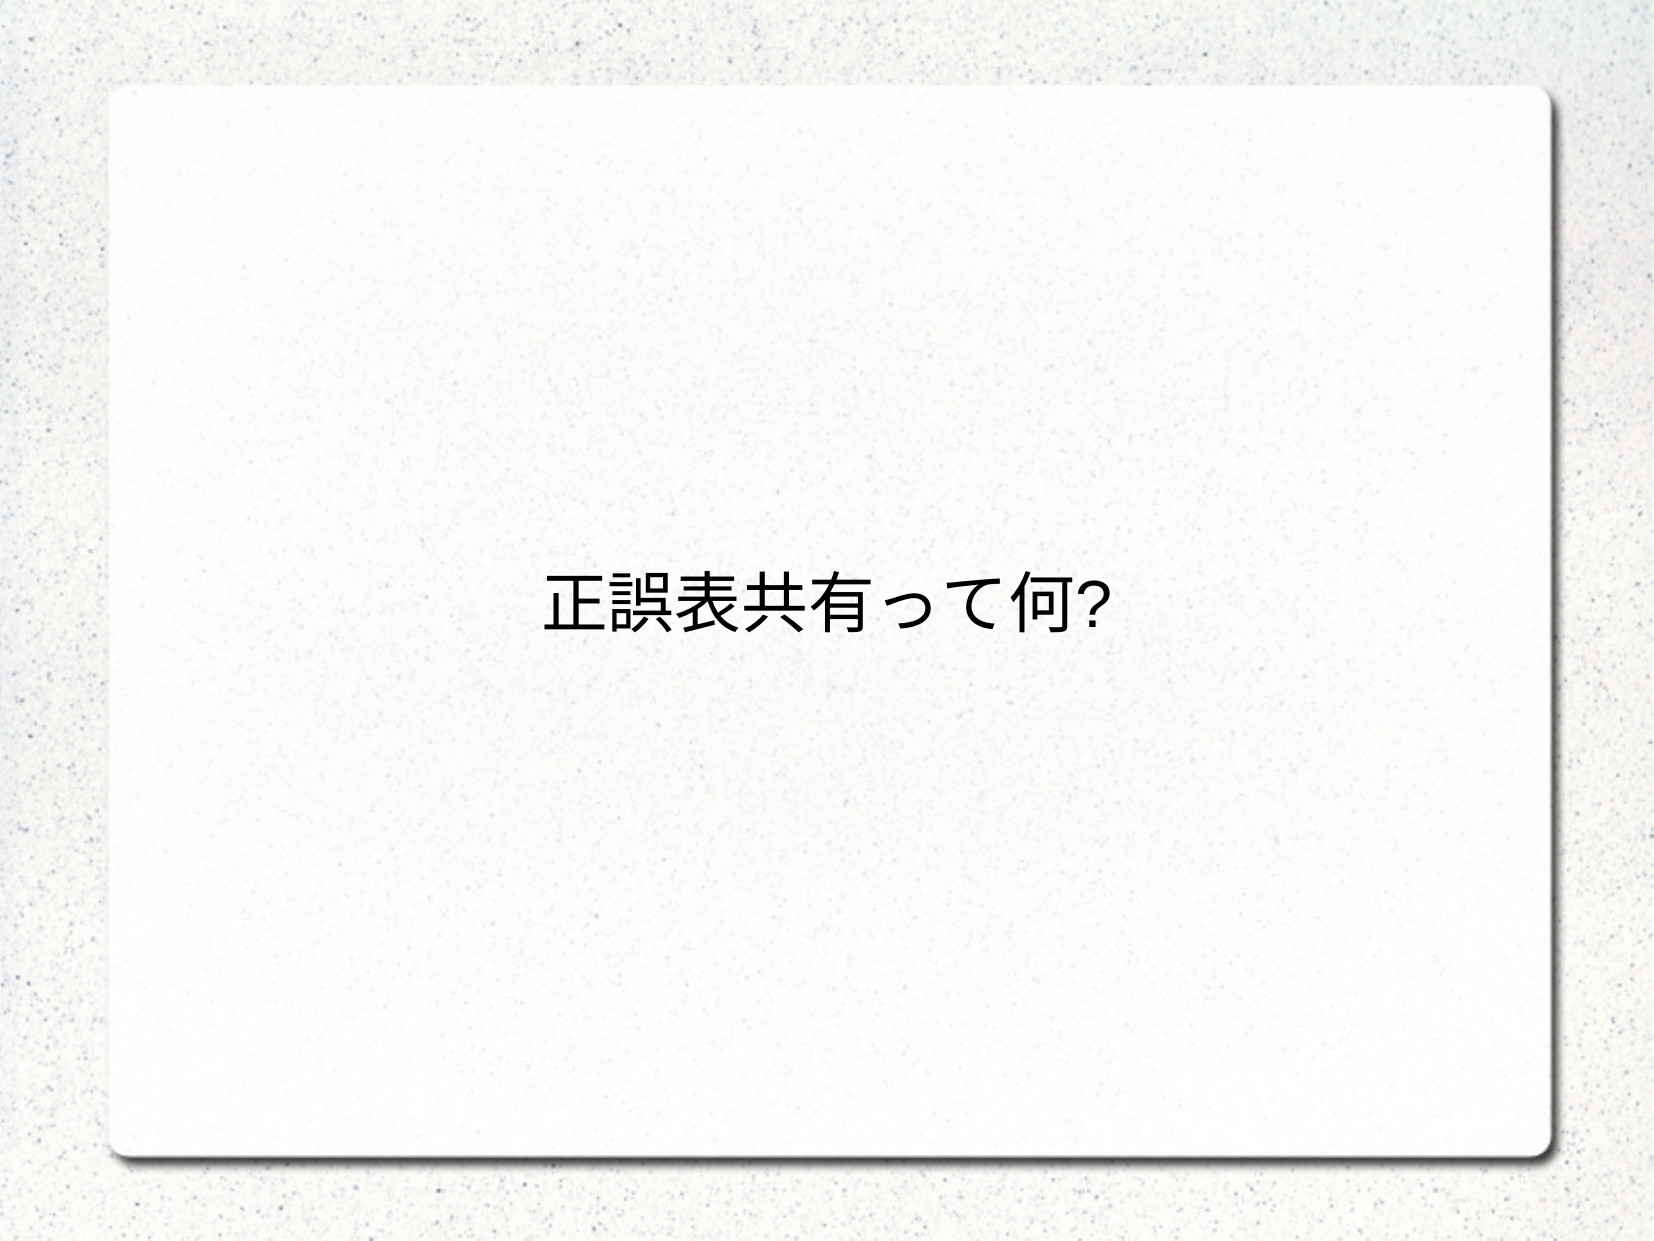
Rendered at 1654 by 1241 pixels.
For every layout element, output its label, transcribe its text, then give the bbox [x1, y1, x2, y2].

picture [0, 0, 1654, 1241]
subtitle 正誤表共有って何? [118, 96, 1536, 1101]
